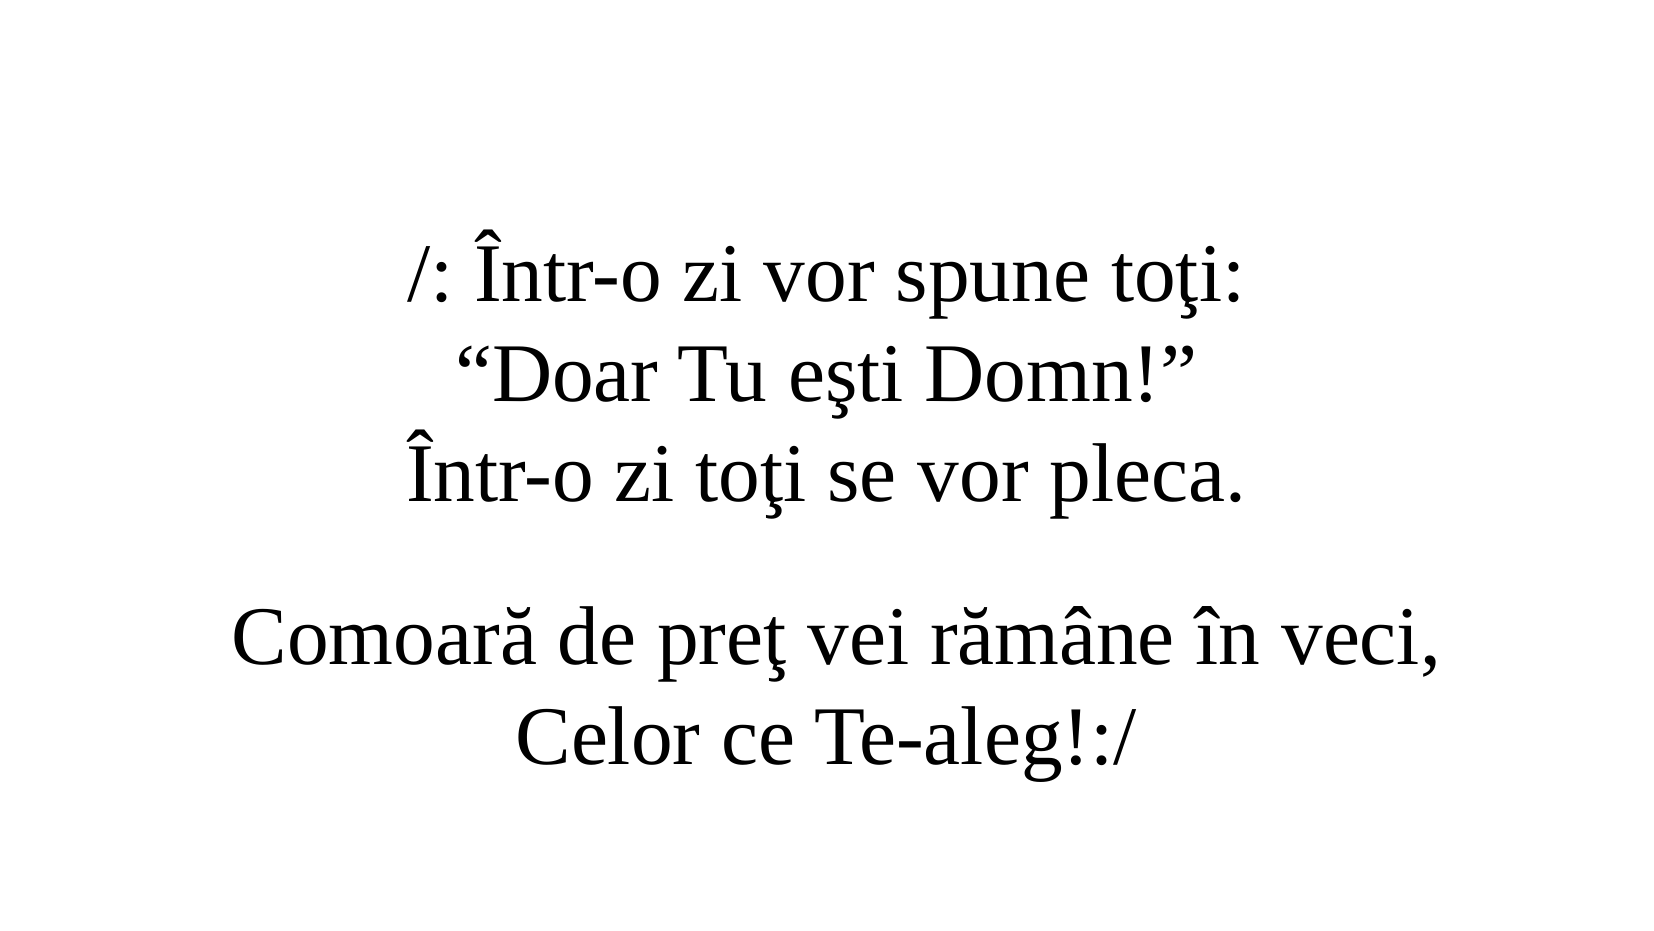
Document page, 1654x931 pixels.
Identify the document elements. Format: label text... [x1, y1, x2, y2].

subtitle /: Într-o zi vor spune toţi: “Doar Tu eşti Domn!” Într-o zi toţi se vor pleca. Comoară de preţ vei rămâne în veci, Celor ce Te-aleg!:/ [0, 211, 1654, 798]
